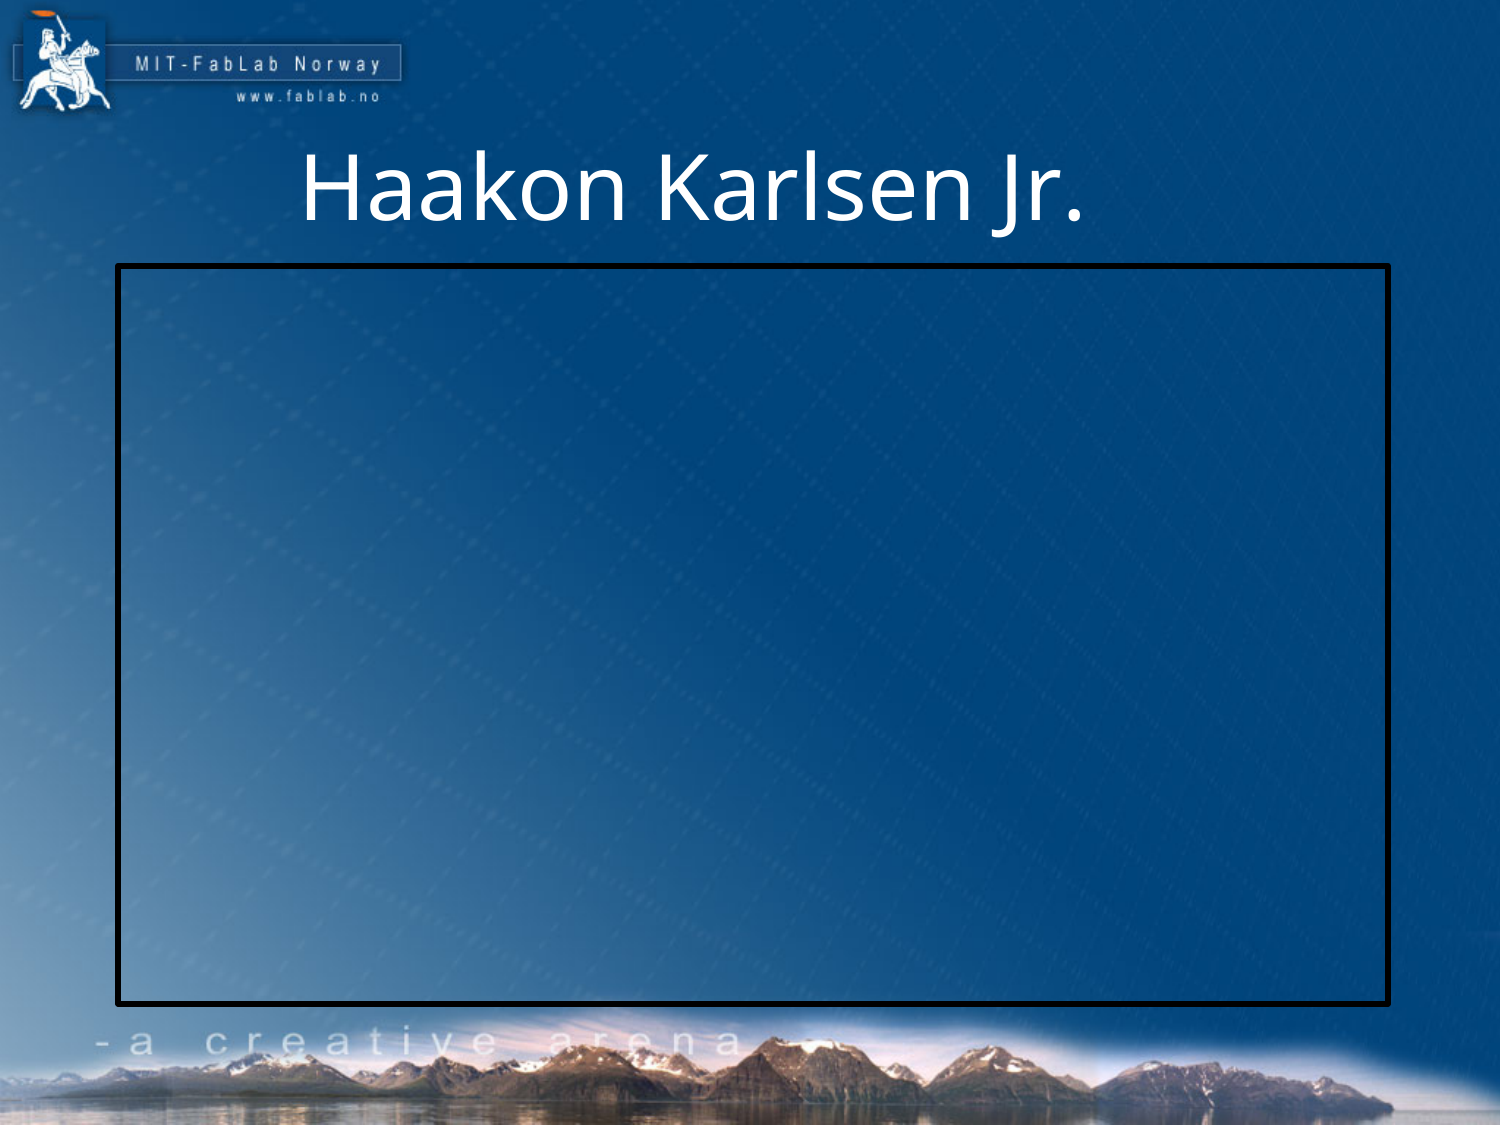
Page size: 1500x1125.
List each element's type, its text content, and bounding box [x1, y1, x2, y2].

text_box Haakon Karlsen Jr. [283, 118, 1422, 245]
picture [0, 0, 1500, 1125]
